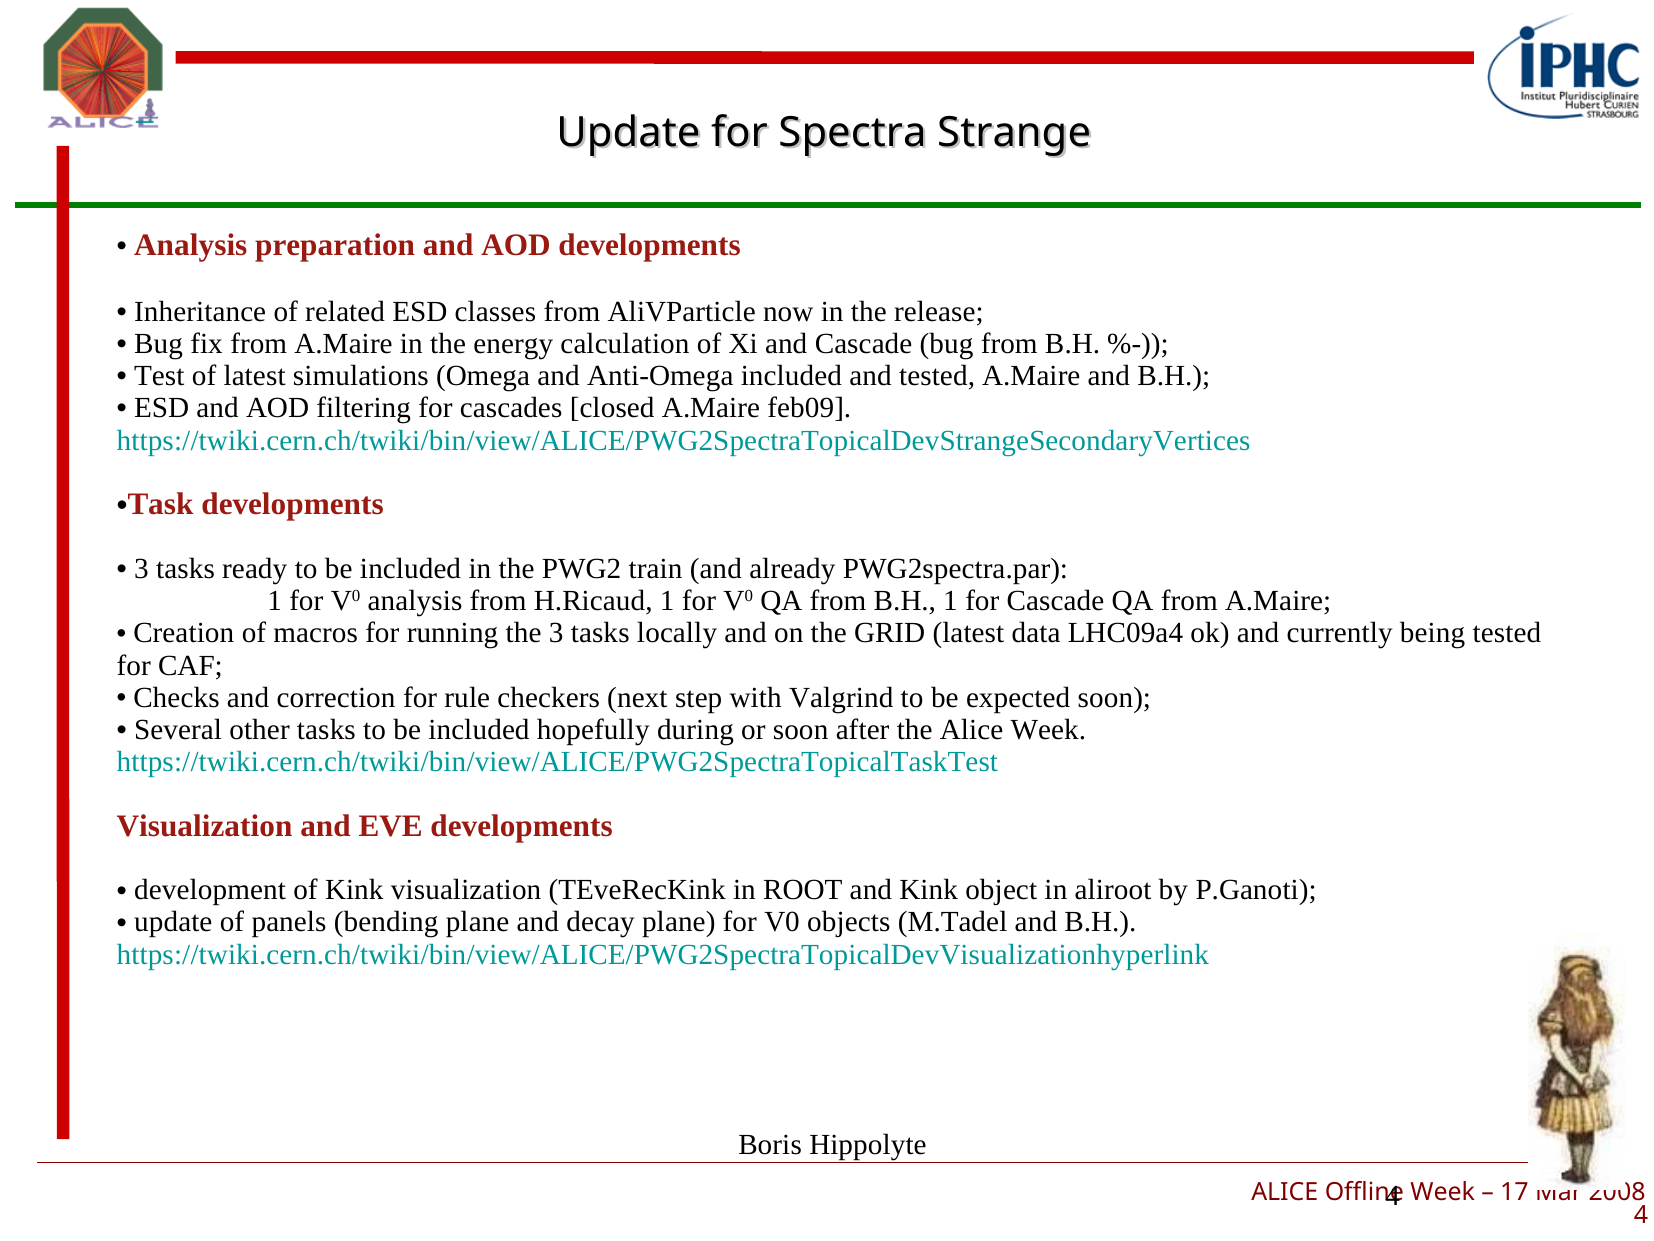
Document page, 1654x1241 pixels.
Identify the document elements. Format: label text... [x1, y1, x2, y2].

text_box 23 [1366, 1172, 1420, 1225]
picture [1536, 13, 1640, 119]
picture [43, 7, 110, 128]
picture [1528, 933, 1626, 1190]
text_box Analysis preparation and AOD developments Inheritance of related ESD classes from AliVParticle now in the release; Bug fix from A.Maire in the energy calculation of Xi and Cascade (bug from B.H. %-)); Test of latest simulations (Omega and Anti-Omega included and tested, A.Maire and B.H.); ESD and AOD filtering for cascades [closed A.Maire feb09]. https://twiki.cern.ch/twiki/bin/view/ALICE/PWG2SpectraTopicalDevStrangeSecondaryVertices Task developments 3 tasks ready to be included in the PWG2 train (and already PWG2spectra.par): 1 for V0 analysis from H.Ricaud, 1 for V0 QA from B.H., 1 for Cascade QA from A.Maire; Creation of macros for running the 3 tasks locally and on the GRID (latest data LHC09a4 ok) and currently being tested for CAF; Checks and correction for rule checkers (next step with Valgrind to be expected soon); Several other tasks to be included hopefully during or soon after the Alice Week. https://twiki.cern.ch/twiki/bin/view/ALICE/PWG2SpectraTopicalTaskTest Visualization and EVE developments development of Kink visualization (TEveRecKink in ROOT and Kink object in aliroot by P.Ganoti); update of panels (bending plane and decay plane) for V0 objects (M.Tadel and B.H.). https://twiki.cern.ch/twiki/bin/view/ALICE/PWG2SpectraTopicalDevVisualizationhyperlink [110, 227, 1562, 1172]
title Update for Spectra Strange [110, 0, 1536, 227]
